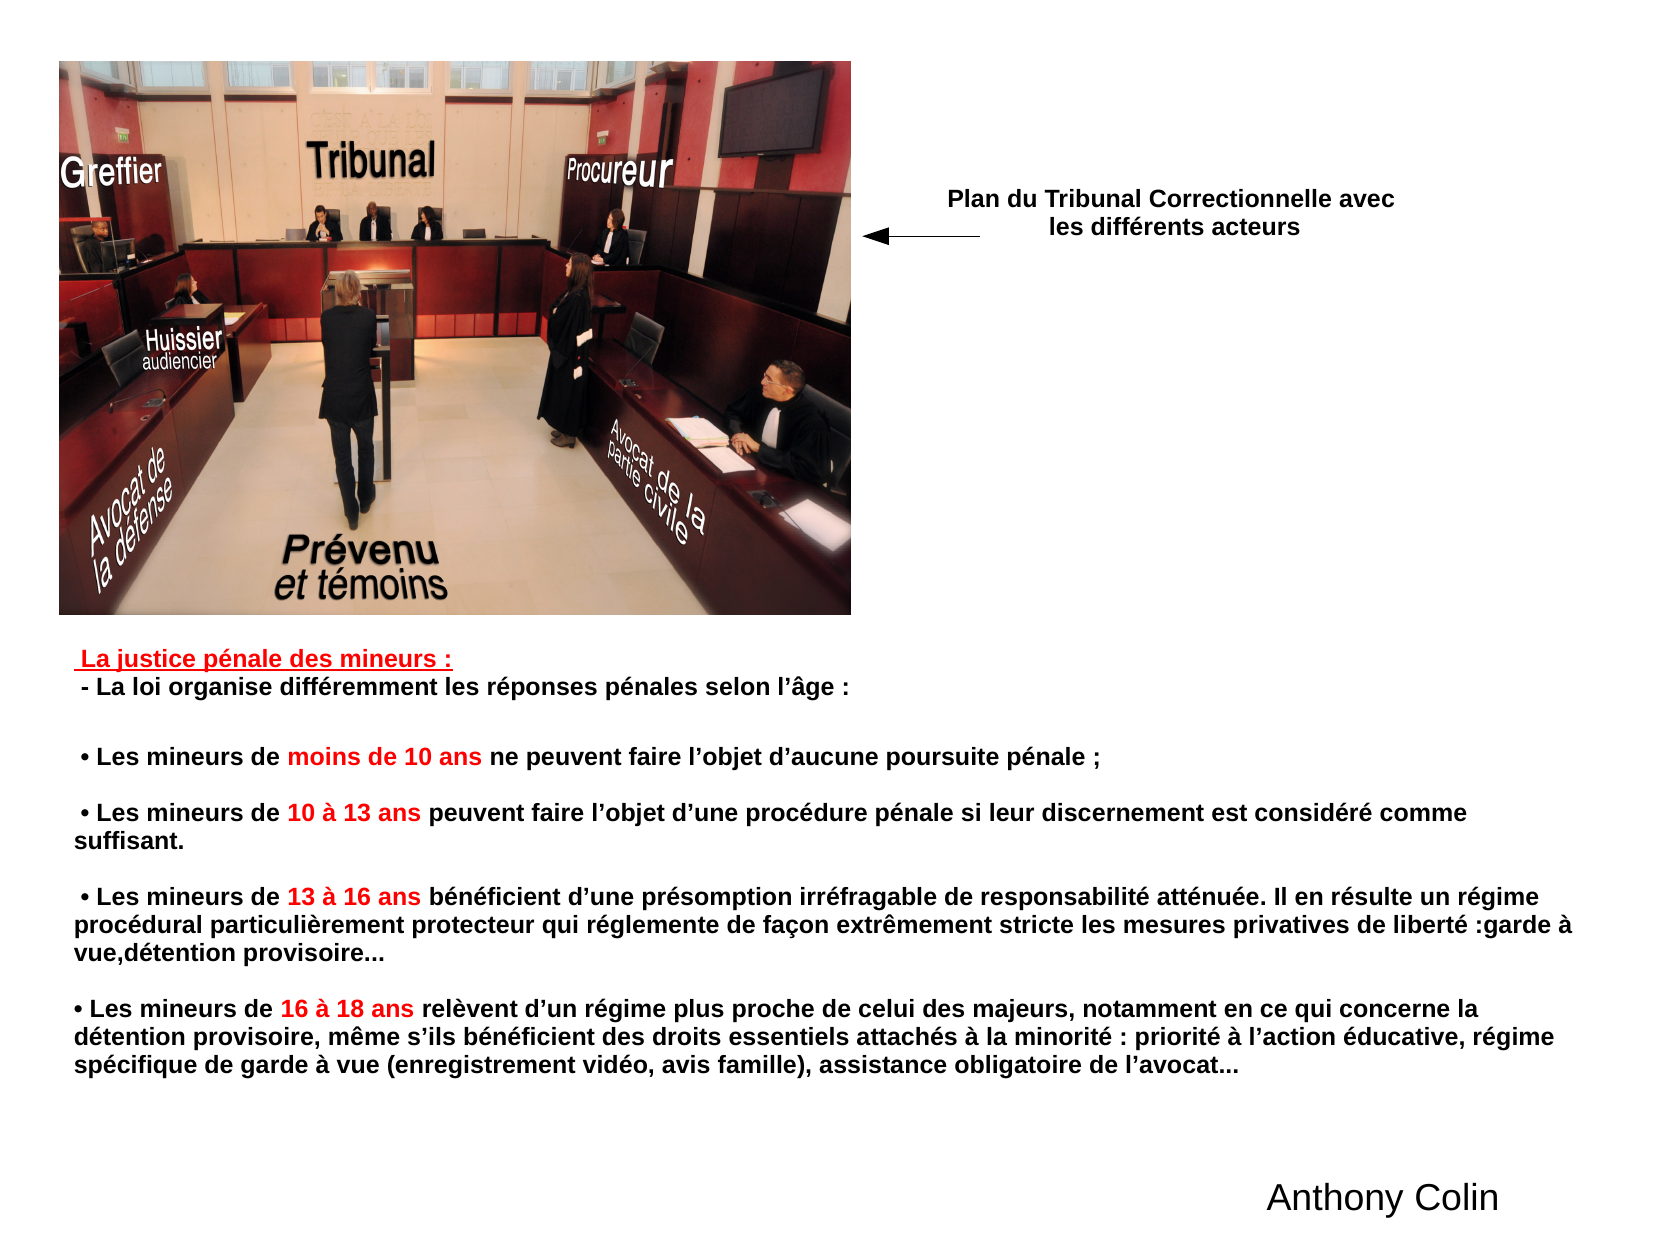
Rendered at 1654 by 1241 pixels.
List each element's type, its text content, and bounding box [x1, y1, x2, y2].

subtitle [59, 49, 1571, 637]
picture [59, 61, 851, 615]
text_box Plan du Tribunal Correctionnelle avec les différents acteurs [992, 153, 1359, 272]
text_box Anthony Colin [1251, 1169, 1654, 1227]
text_box La justice pénale des mineurs : - La loi organise différemment les réponses pénales selon l’âge : • Les mineurs de moins de 10 ans ne peuvent faire l’objet d’aucune poursuite pénale ; • Les mineurs de 10 à 13 ans peuvent faire l’objet d’une procédure pénale si leur discernement est considéré comme suffisant. • Les mineurs de 13 à 16 ans bénéficient d’une présomption irréfragable de responsabilité atténuée. Il en résulte un régime procédural particulièrement protecteur qui réglemente de façon extrêmement stricte les mesures privatives de liberté :garde à vue,détention provisoire... • Les mineurs de 16 à 18 ans relèvent d’un régime plus proche de celui des majeurs, notamment en ce qui concerne la détention provisoire, même s’ils bénéficient des droits essentiels attachés à la minorité : priorité à l’action éducative, régime spécifique de garde à vue (enregistrement vidéo, avis famille), assistance obligatoire de l’avocat... [59, 637, 1595, 1205]
